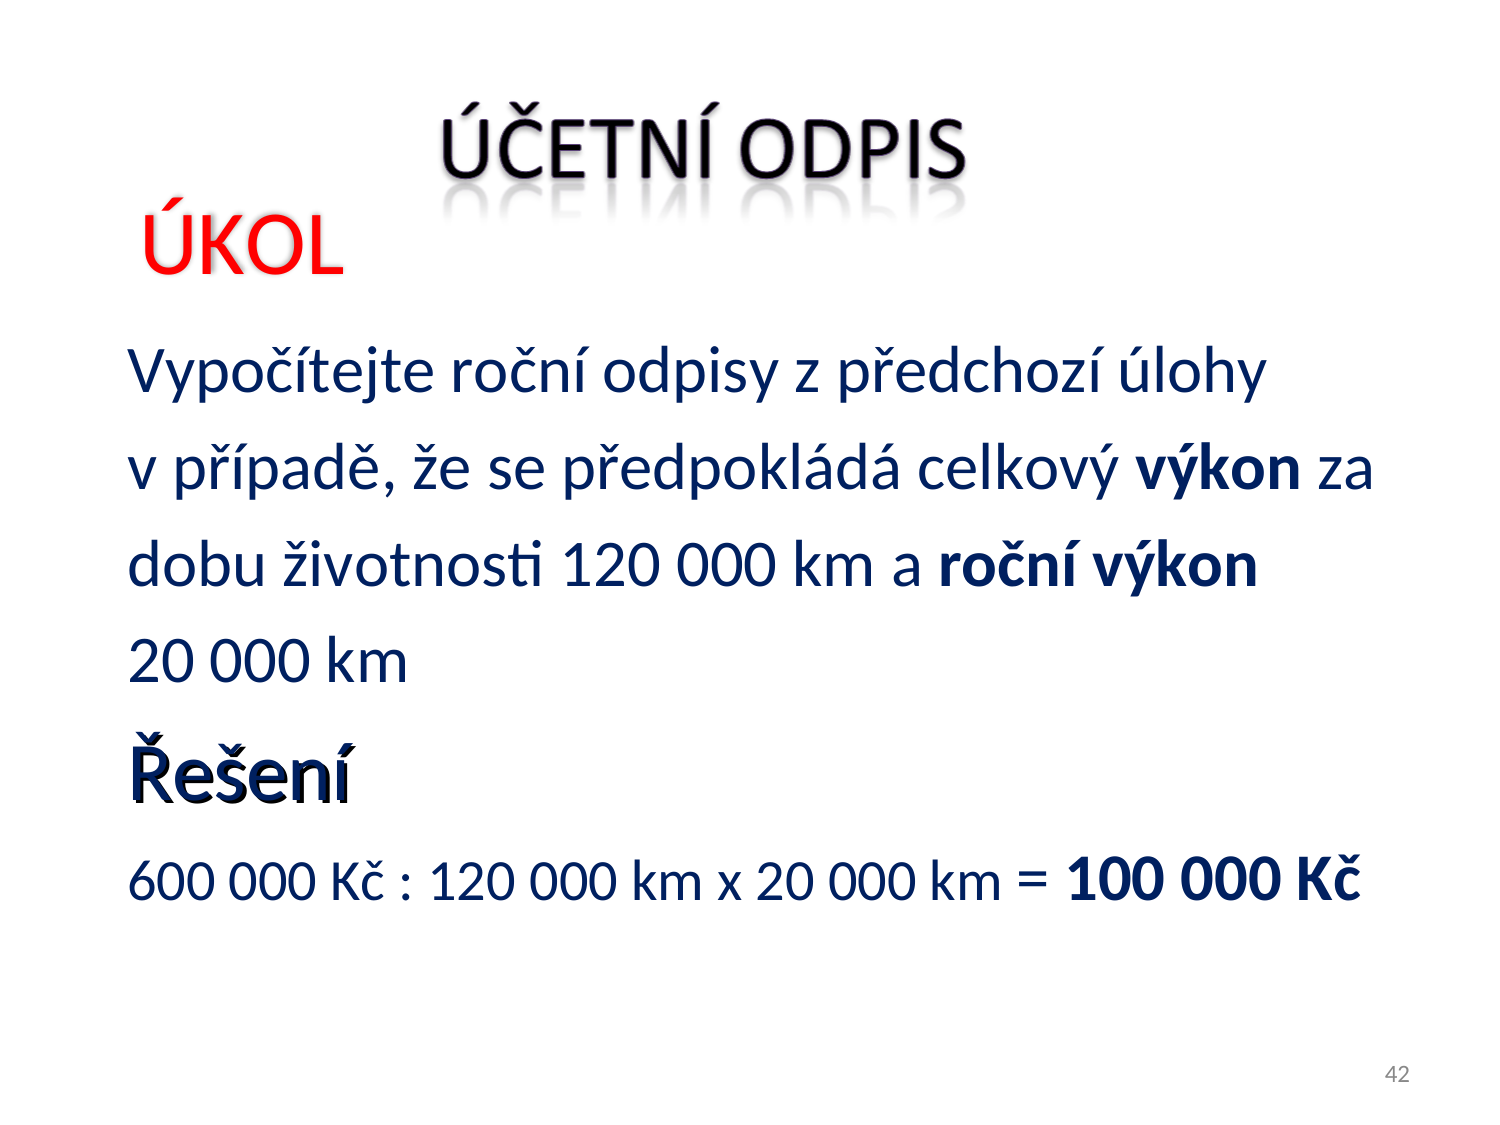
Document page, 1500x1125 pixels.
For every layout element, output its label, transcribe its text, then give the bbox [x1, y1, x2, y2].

text_box ÚKOL [116, 191, 368, 284]
list Vypočítejte roční odpisy z předchozí úlohy v případě, že se předpokládá celkový výkon za dobu životnosti 120 000 km a roční výkon 20 000 km Řešení 600 000 Kč : 120 000 km x 20 000 km = 100 000 Kč [112, 125, 1436, 1018]
text_box <číslo> [1074, 1042, 1426, 1103]
picture [54, 59, 1243, 317]
